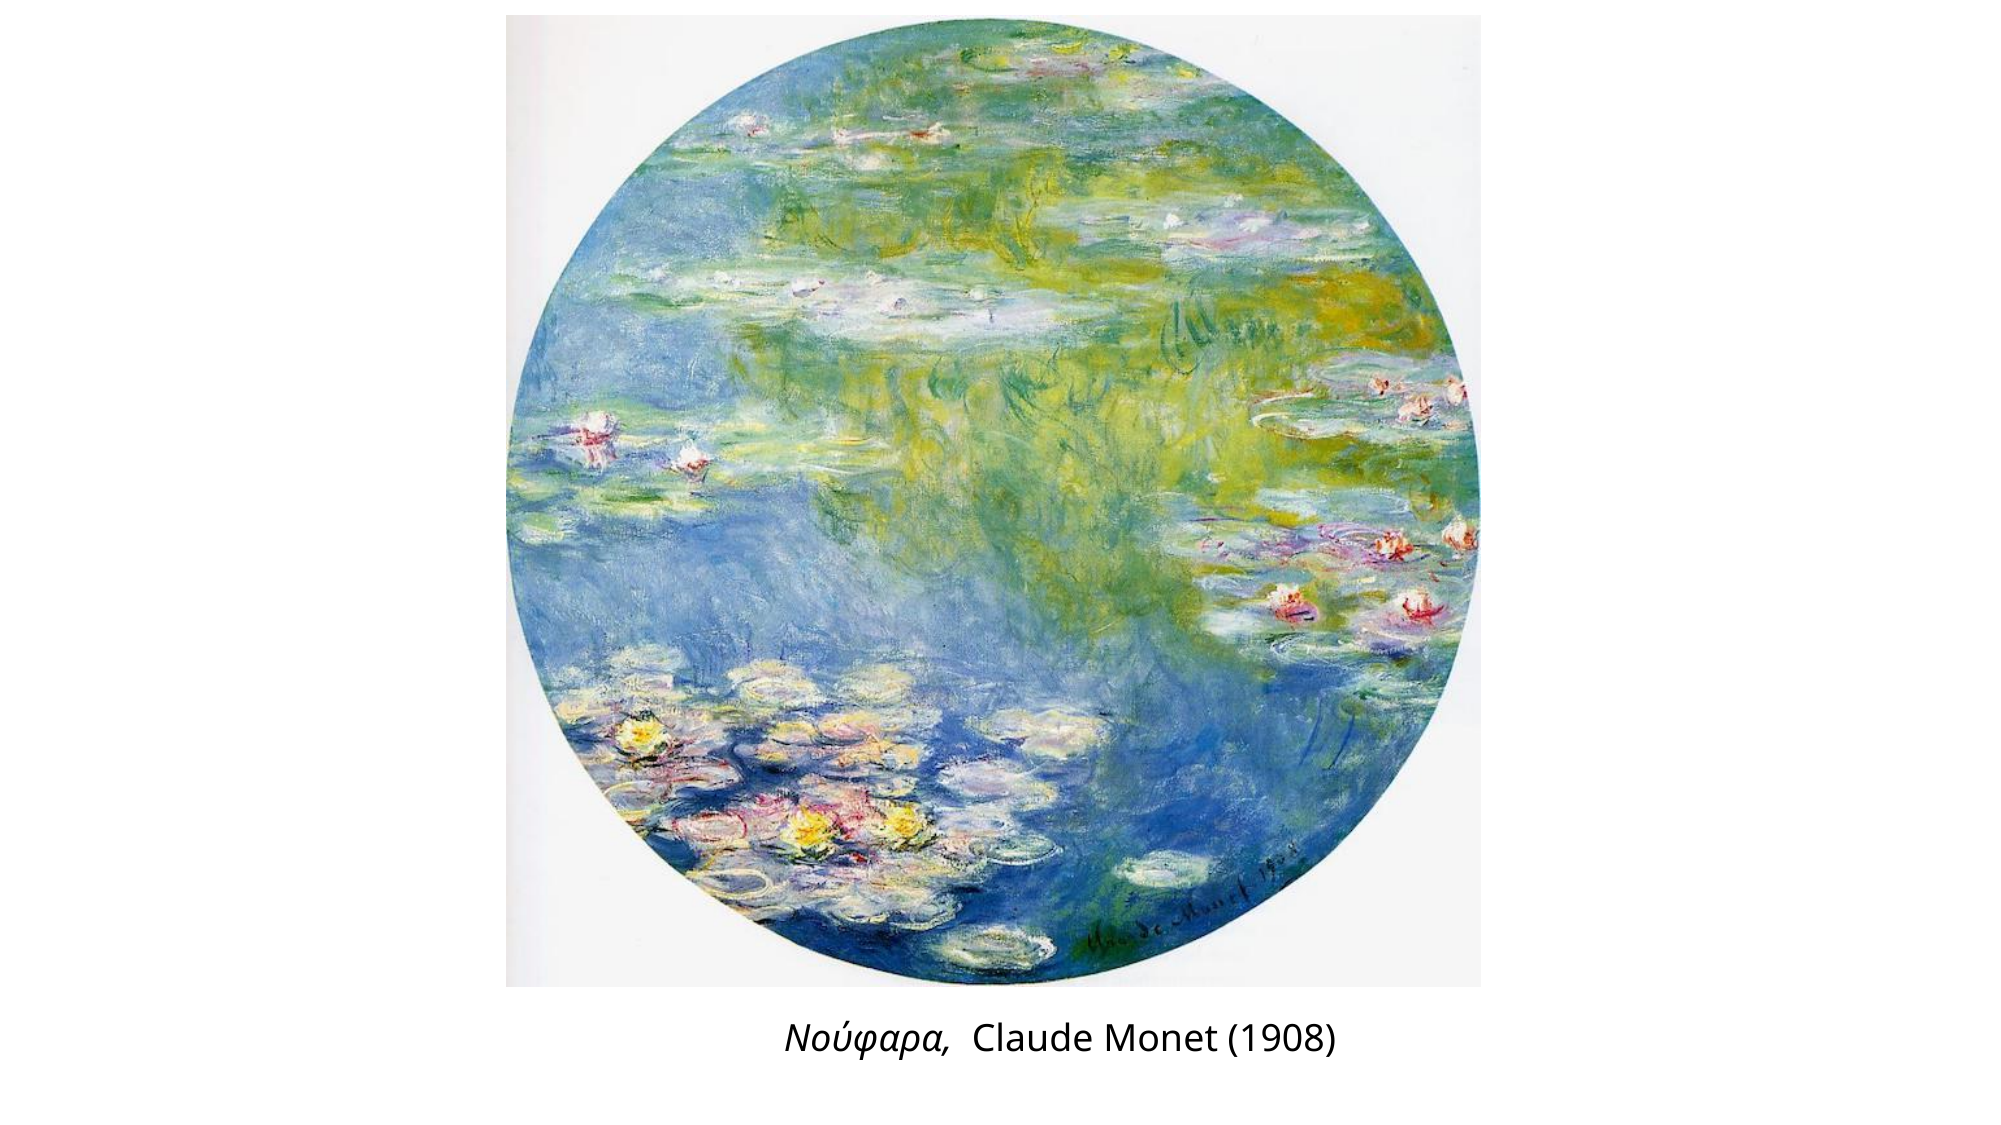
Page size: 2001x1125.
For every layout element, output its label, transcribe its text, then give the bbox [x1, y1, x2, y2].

text_box Νούφαρα, Claude Monet (1908) [622, 1003, 1374, 1067]
picture [506, 15, 1481, 987]
